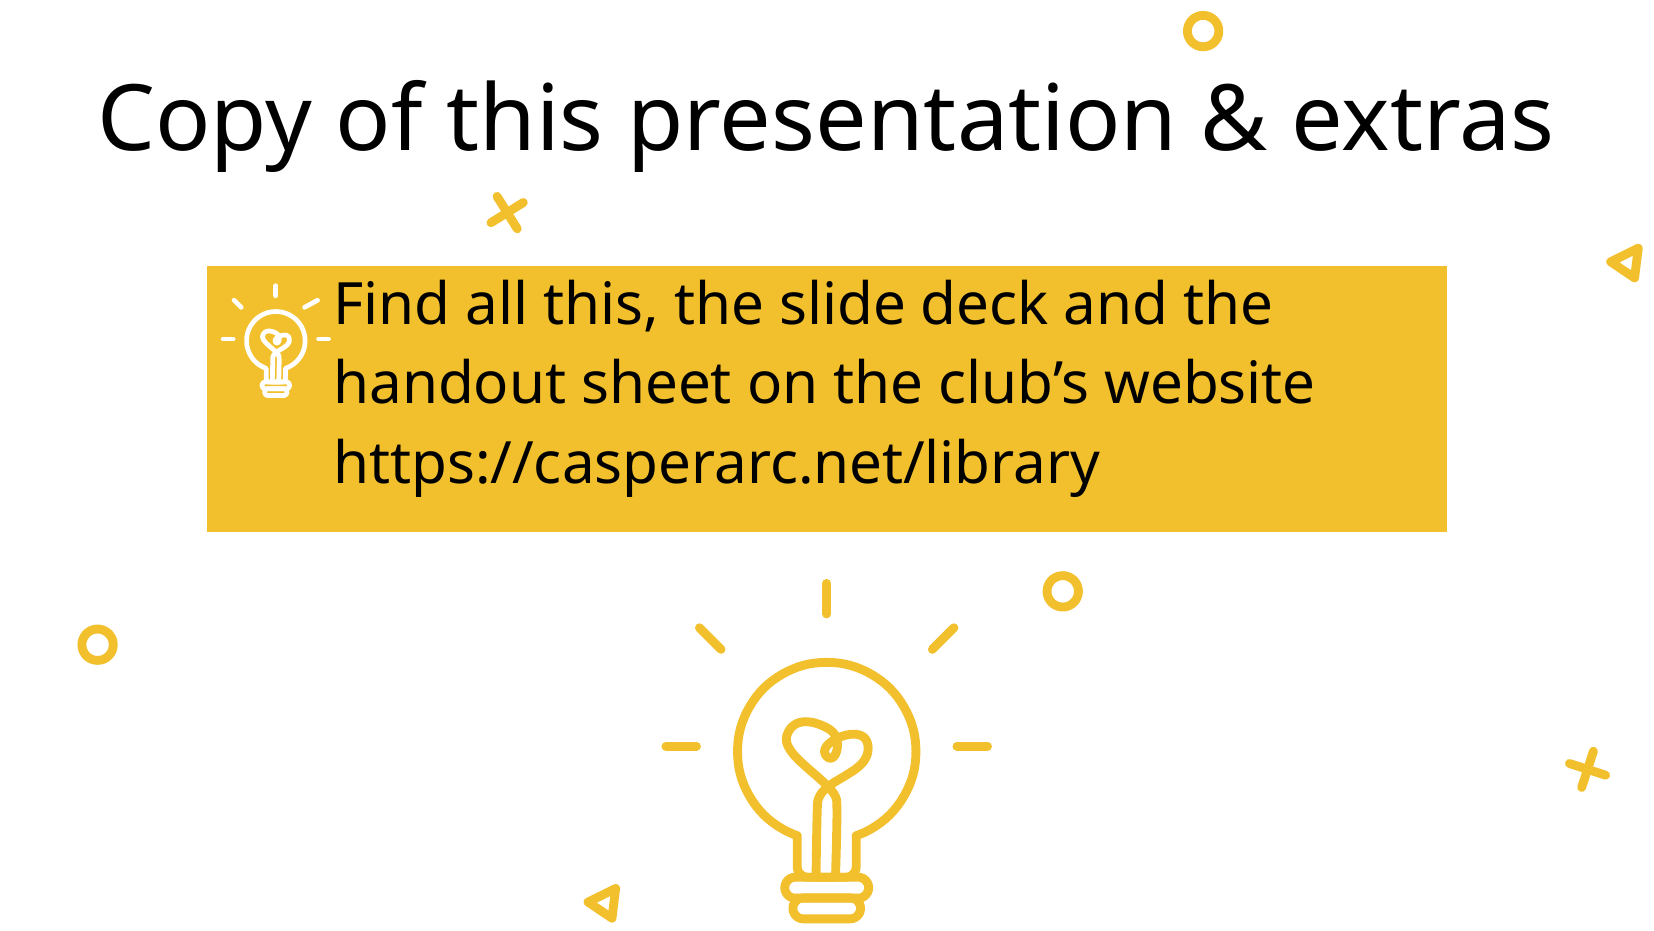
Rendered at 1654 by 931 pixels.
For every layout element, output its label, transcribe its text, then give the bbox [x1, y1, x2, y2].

title Copy of this presentation & extras [82, 37, 1571, 193]
list Find all this, the slide deck and the handout sheet on the club’s website https://casperarc.net/library [262, 262, 1409, 548]
